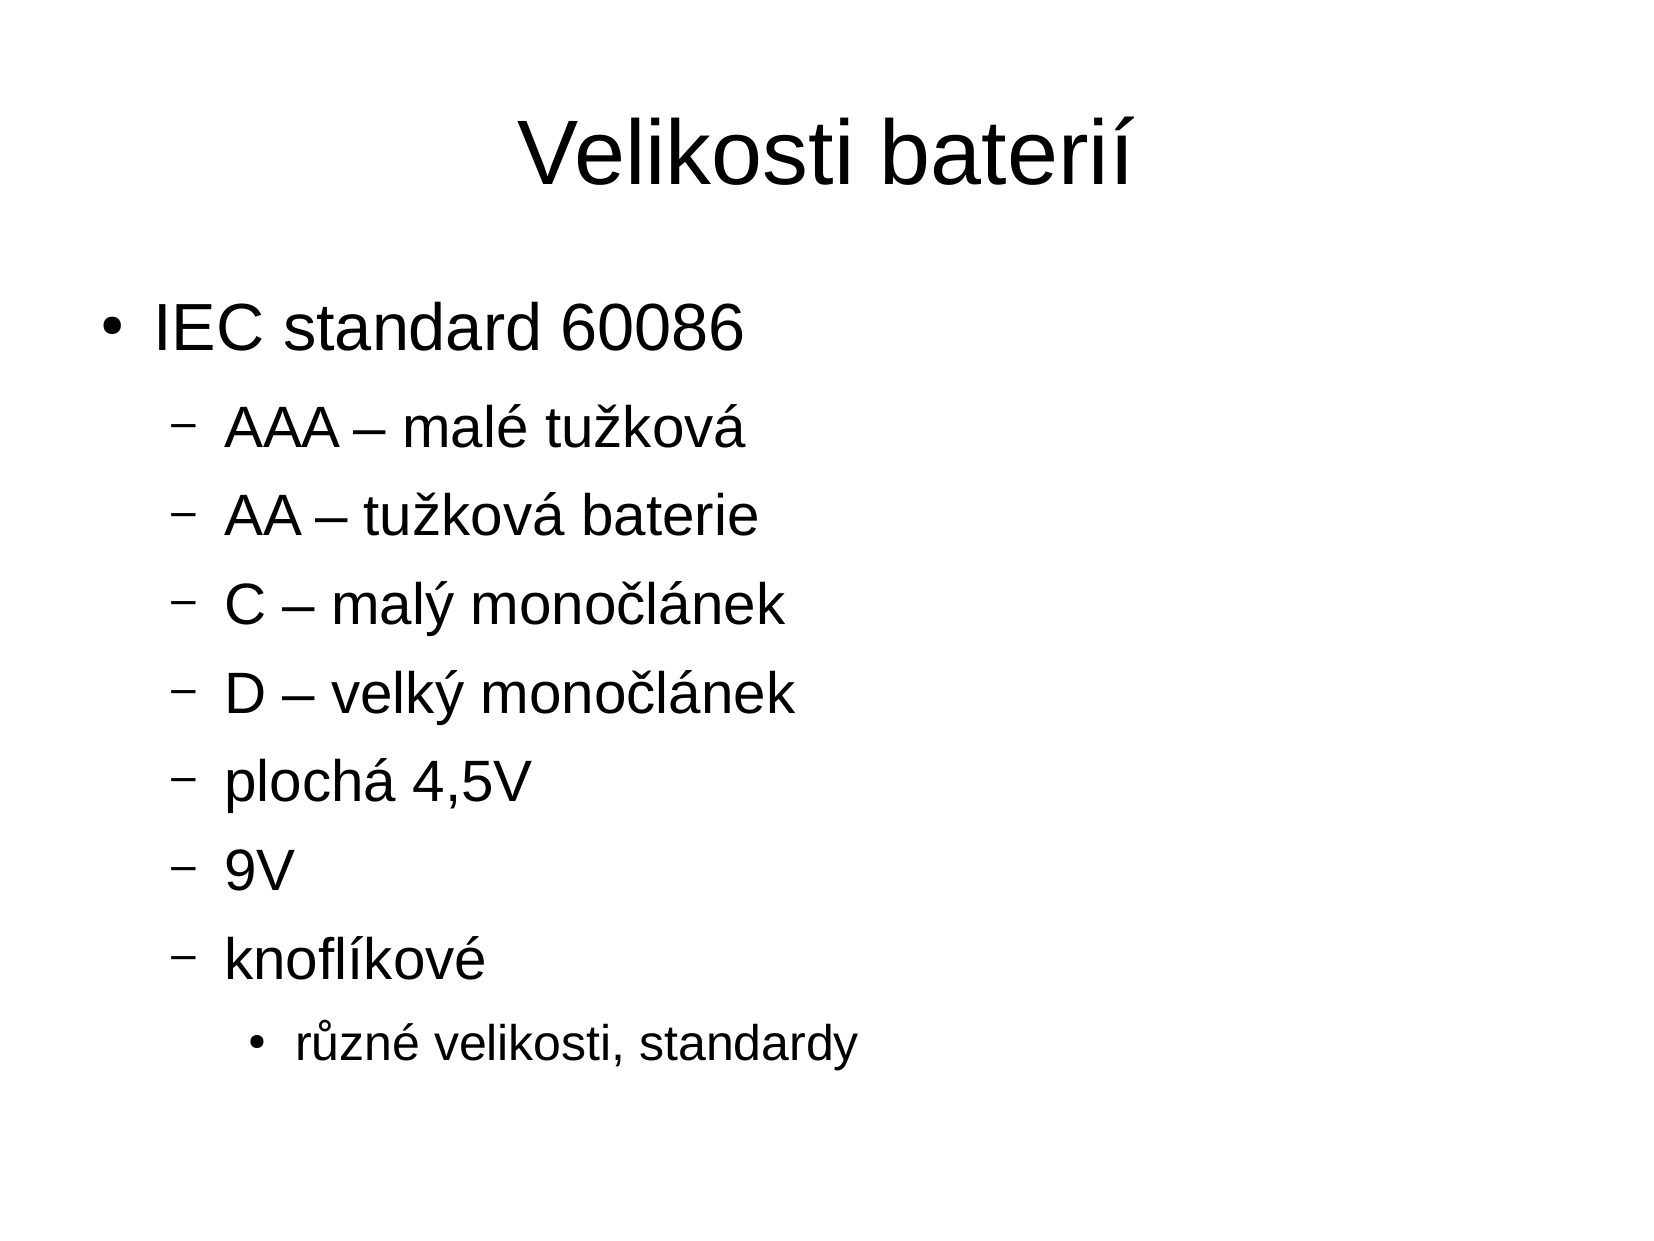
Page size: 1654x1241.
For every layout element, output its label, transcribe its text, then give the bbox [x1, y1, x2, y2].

list IEC standard 60086 AAA – malé tužková AA – tužková baterie C – malý monočlánek D – velký monočlánek plochá 4,5V 9V knoflíkové různé velikosti, standardy [82, 290, 1538, 1158]
title Velikosti baterií [82, 49, 1571, 257]
